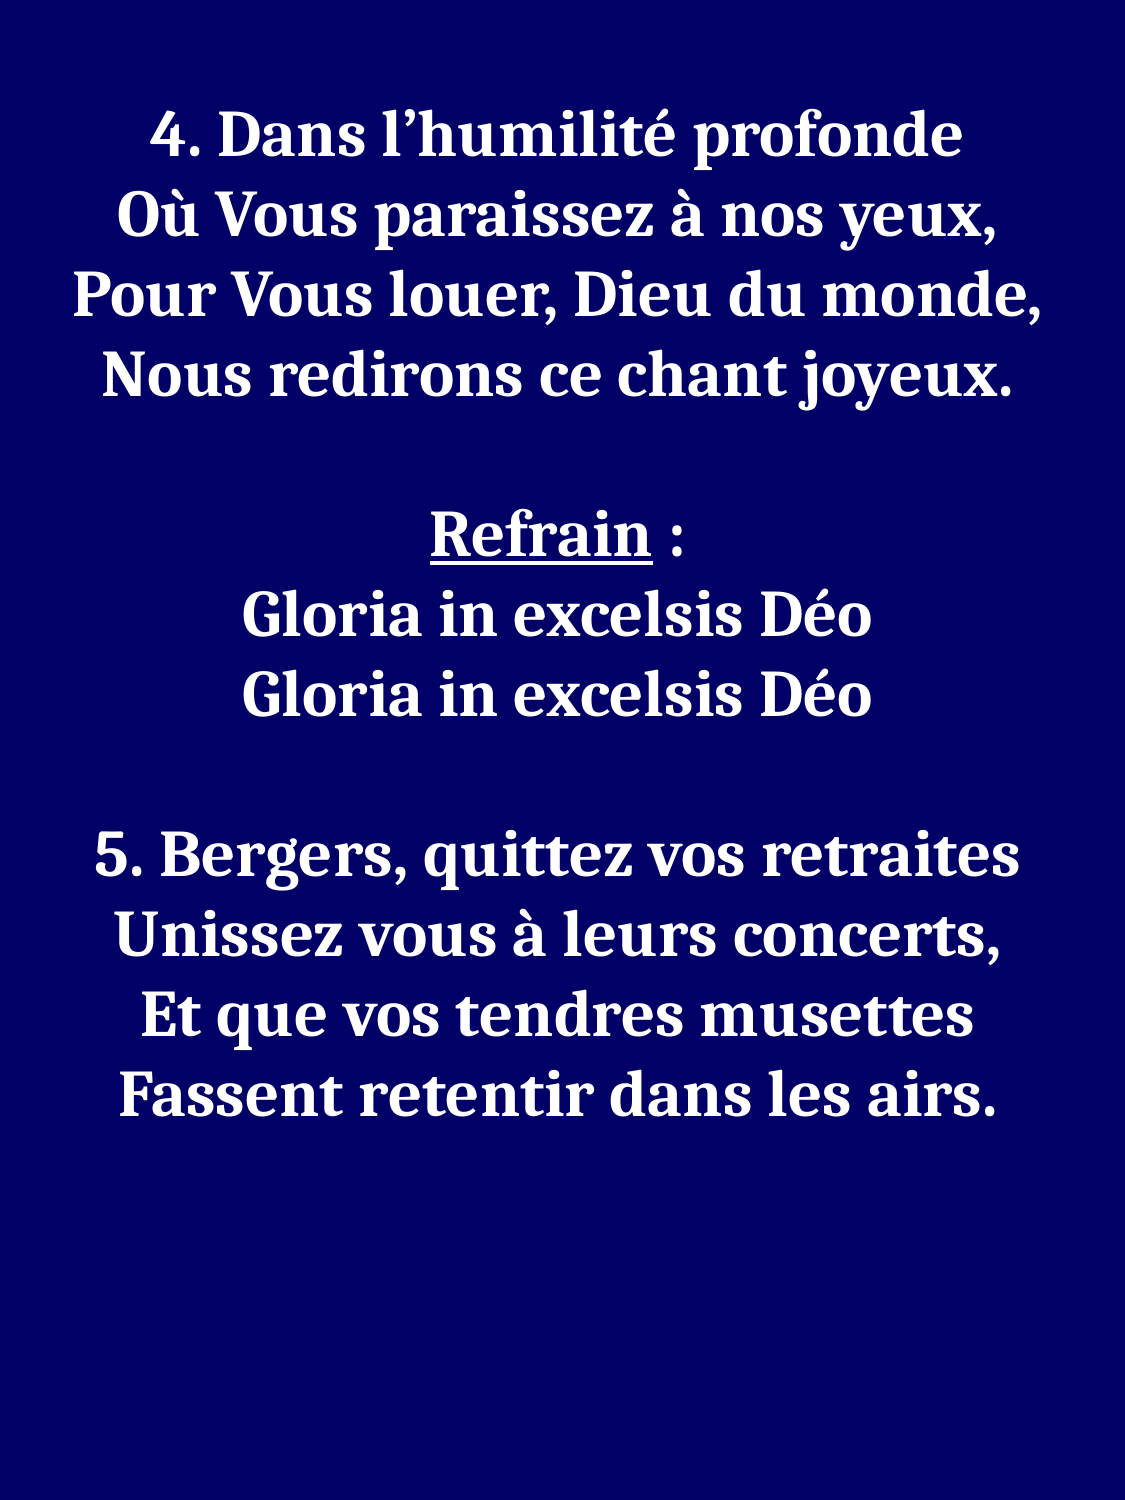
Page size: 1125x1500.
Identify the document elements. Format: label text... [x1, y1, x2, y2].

text_box 4. Dans l’humilité profonde Où Vous paraissez à nos yeux, Pour Vous louer, Dieu du monde, Nous redirons ce chant joyeux. Refrain : Gloria in excelsis Déo Gloria in excelsis Déo 5. Bergers, quittez vos retraites Unissez vous à leurs concerts, Et que vos tendres musettes Fassent retentir dans les airs. [0, 82, 1117, 1138]
